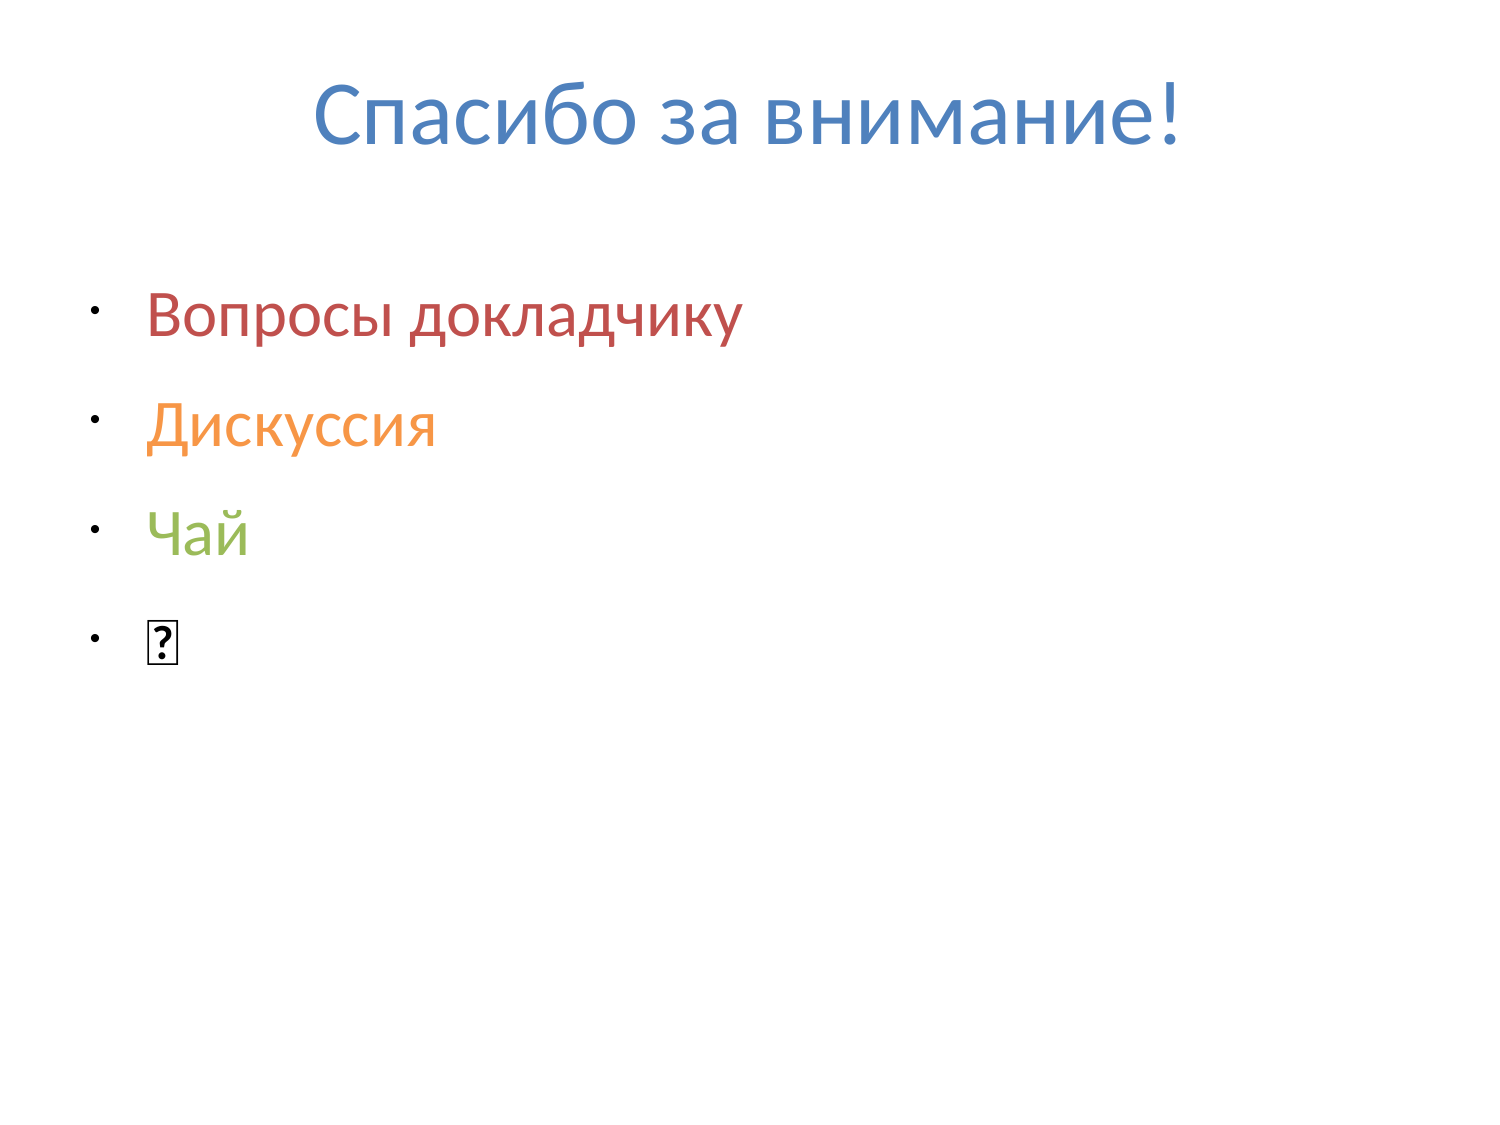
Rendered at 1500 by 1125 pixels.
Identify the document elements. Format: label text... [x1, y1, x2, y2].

list Вопросы докладчику Дискуссия Чай  [75, 262, 1425, 1005]
title Спасибо за внимание! [75, 45, 1425, 233]
